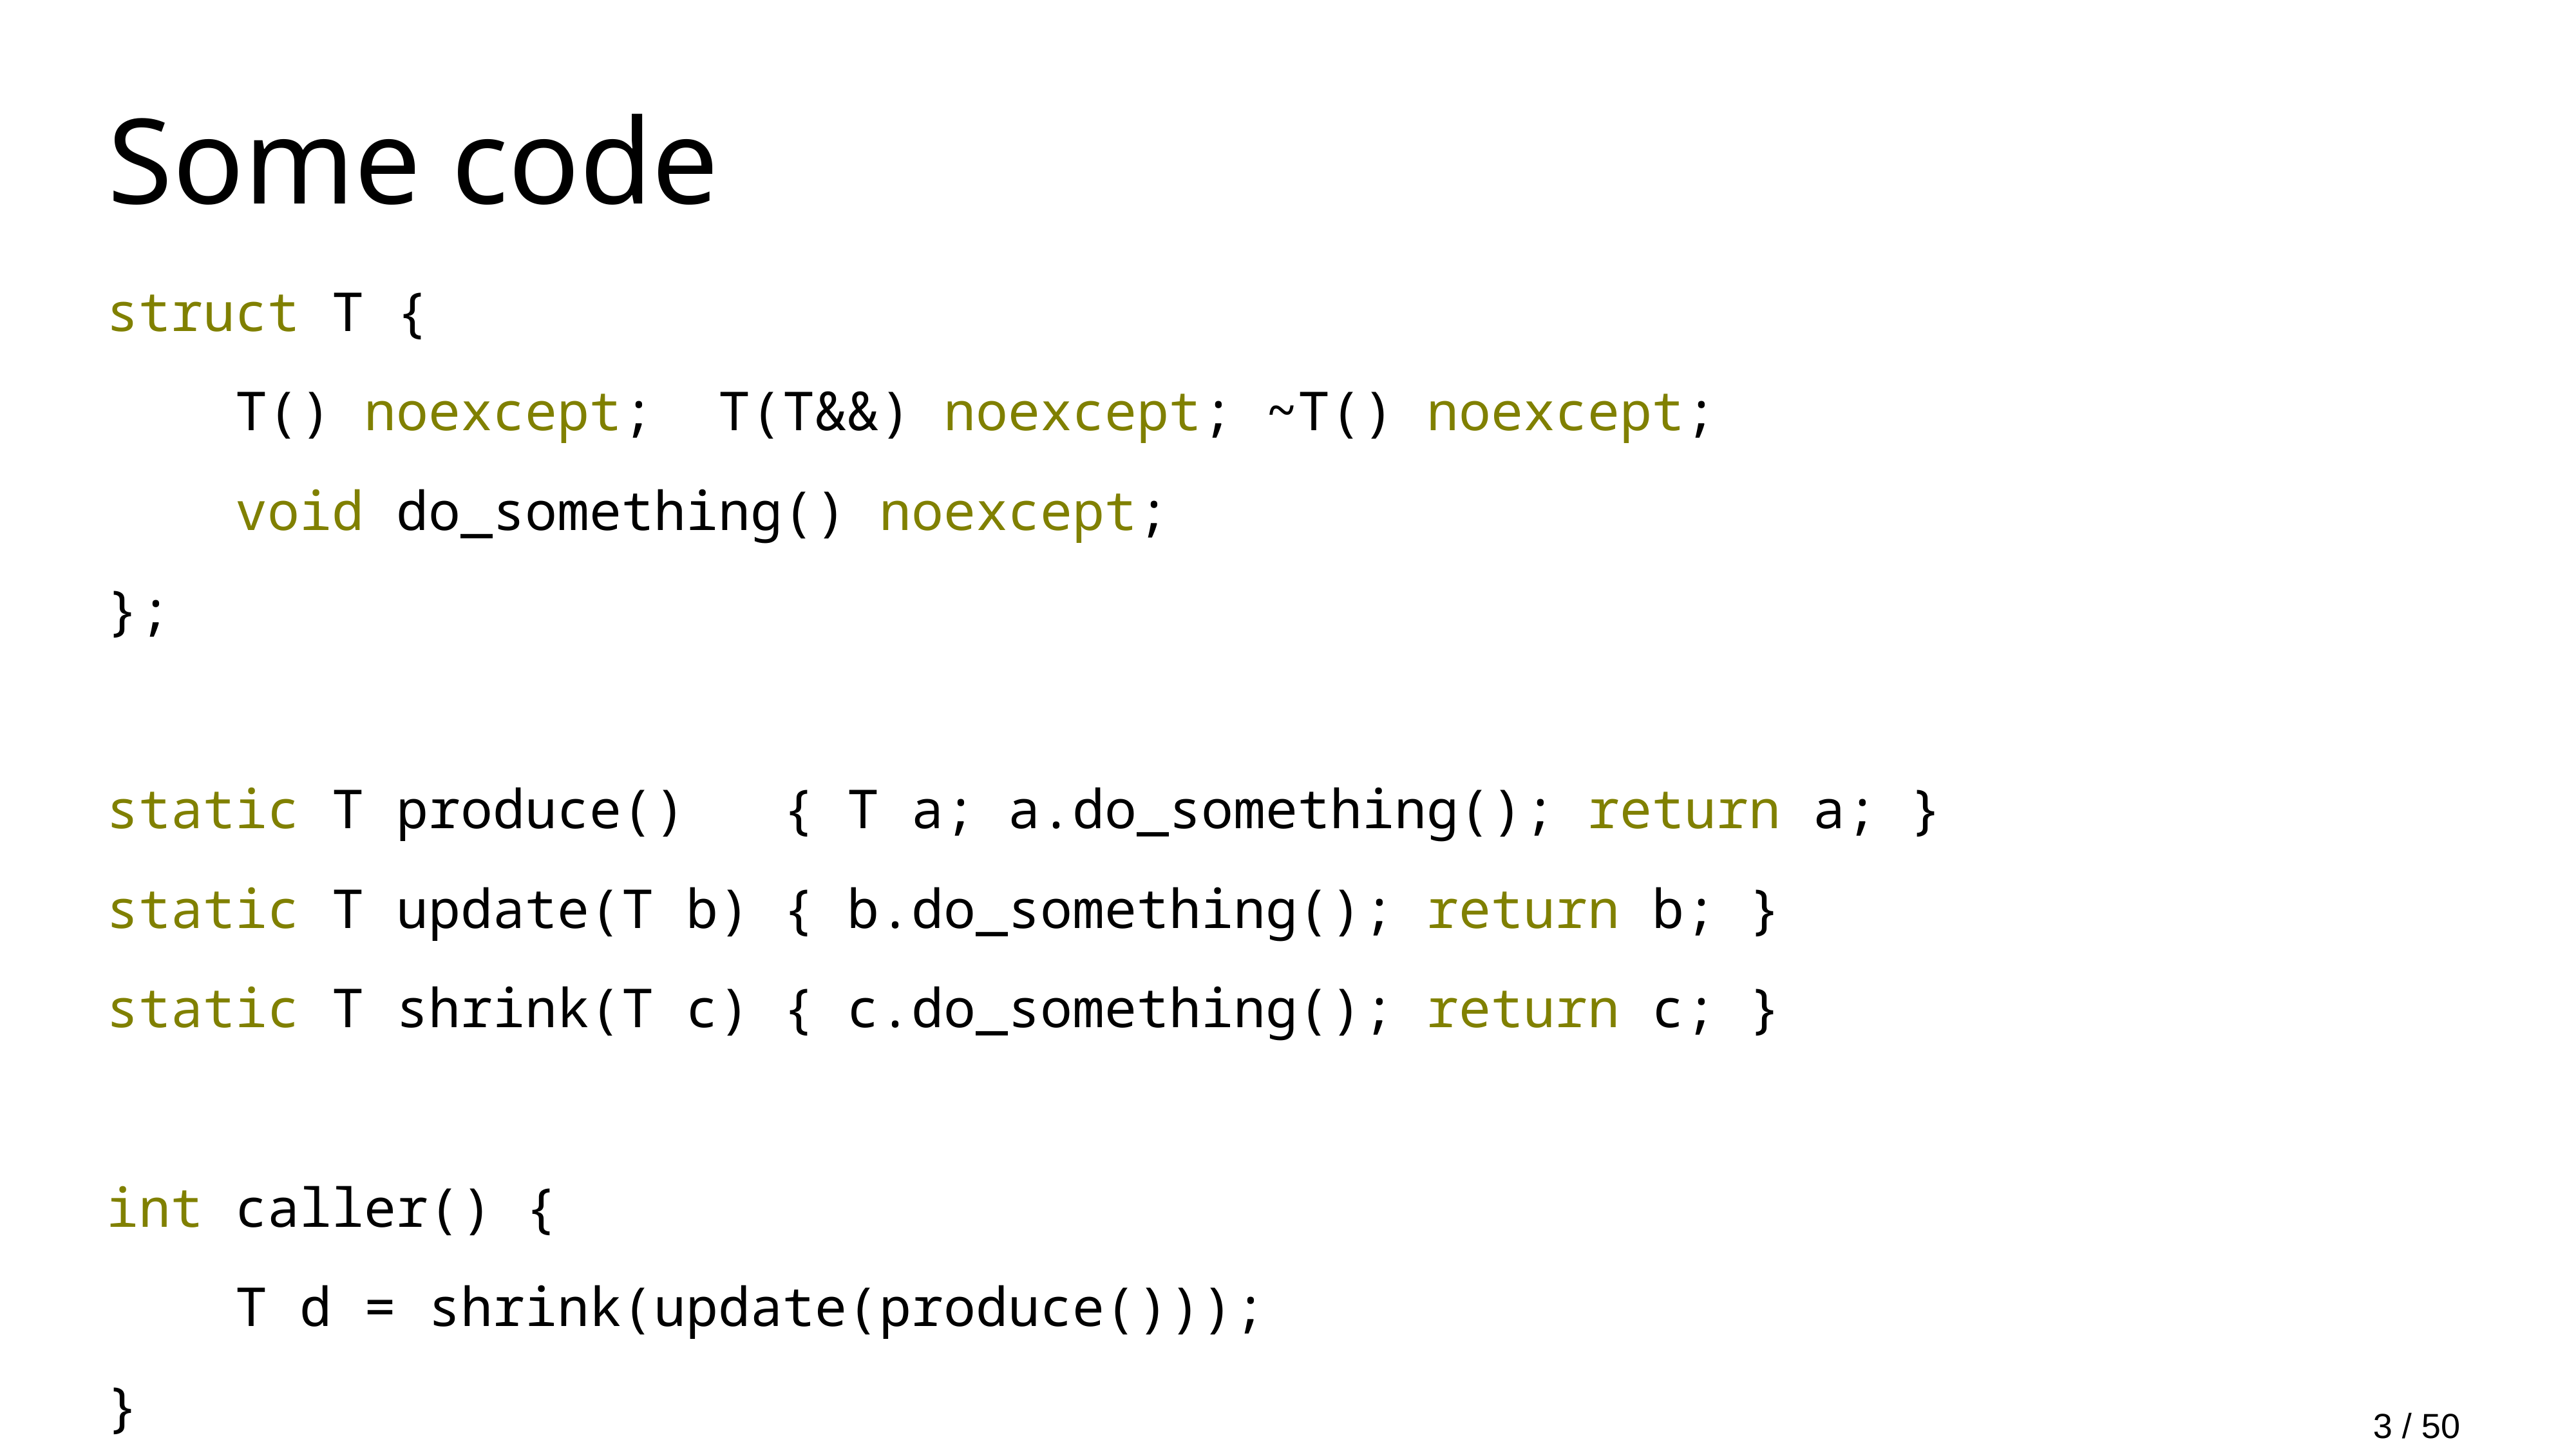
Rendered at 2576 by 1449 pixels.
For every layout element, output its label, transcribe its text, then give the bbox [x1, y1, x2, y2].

title Some code [108, 80, 2468, 211]
text_box <number> / 50 [2363, 1402, 2576, 1449]
list struct T { T() noexcept; T(T&&) noexcept; ~T() noexcept; void do_something() noexcept; }; static T produce() { T a; a.do_something(); return a; } static T update(T b) { b.do_something(); return b; } static T shrink(T c) { c.do_something(); return c; } int caller() { T d = shrink(update(produce())); } [0, 211, 2576, 1366]
